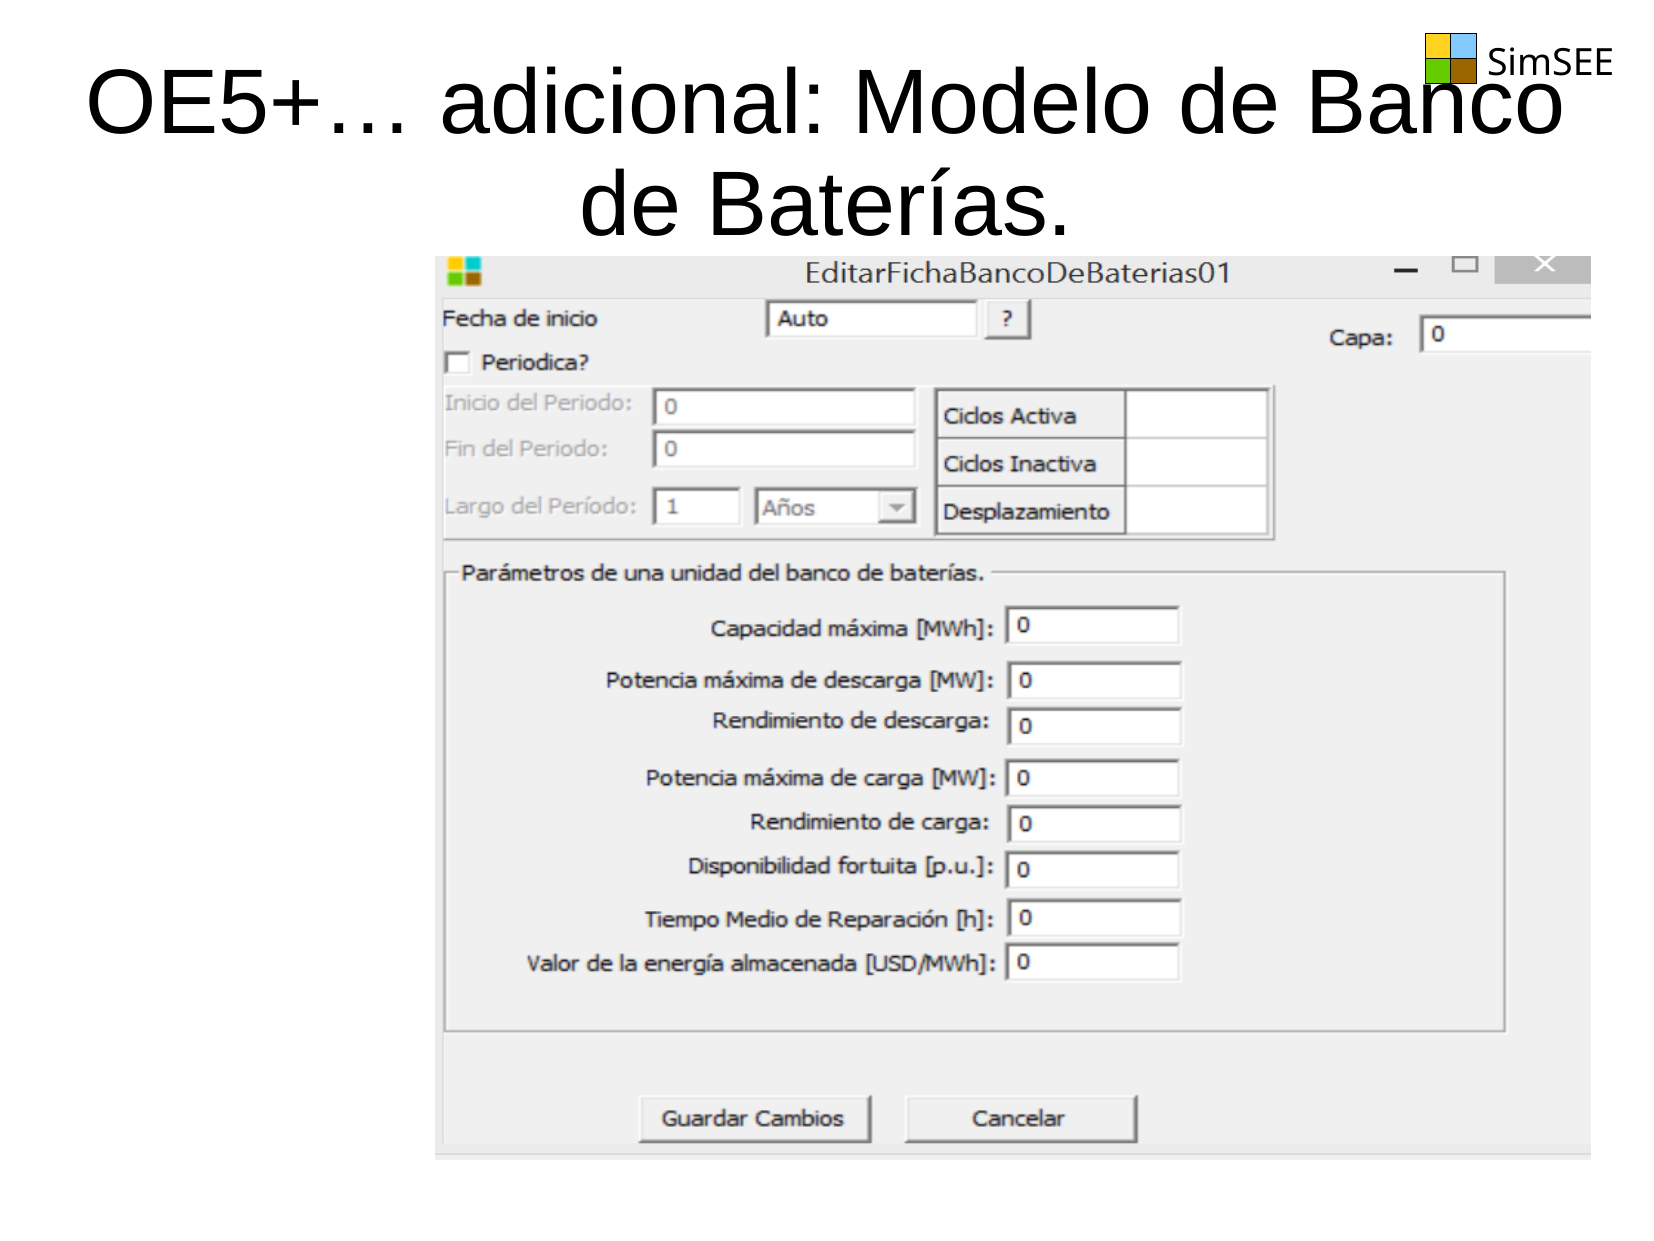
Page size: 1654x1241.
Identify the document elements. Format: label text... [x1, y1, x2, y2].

title OE5+… adicional: Modelo de Banco de Baterías. [82, 49, 1571, 257]
picture [435, 256, 1591, 1160]
